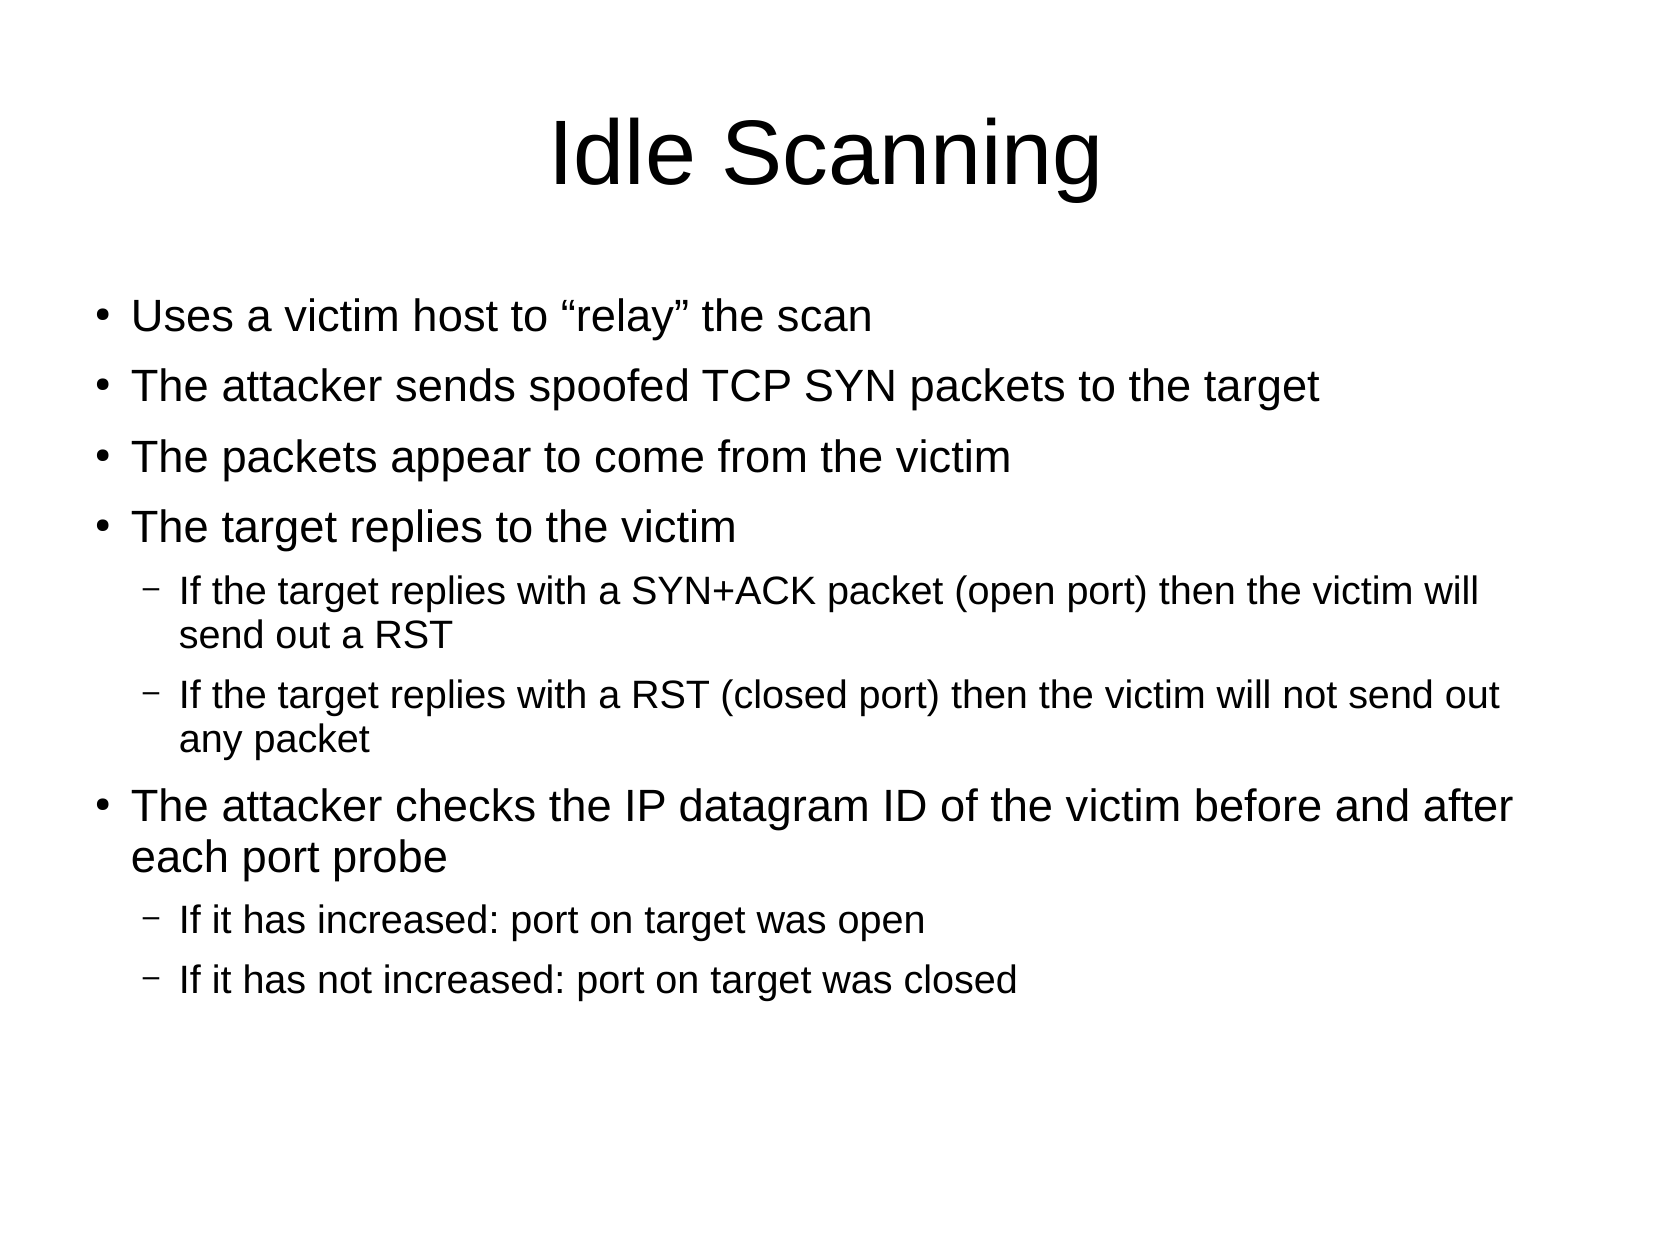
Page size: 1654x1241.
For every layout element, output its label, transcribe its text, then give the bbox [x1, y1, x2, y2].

title Idle Scanning [82, 49, 1571, 257]
list Uses a victim host to “relay” the scan The attacker sends spoofed TCP SYN packets to the target The packets appear to come from the victim The target replies to the victim If the target replies with a SYN+ACK packet (open port) then the victim will send out a RST If the target replies with a RST (closed port) then the victim will not send out any packet The attacker checks the IP datagram ID of the victim before and after each port probe If it has increased: port on target was open If it has not increased: port on target was closed [82, 290, 1571, 1010]
